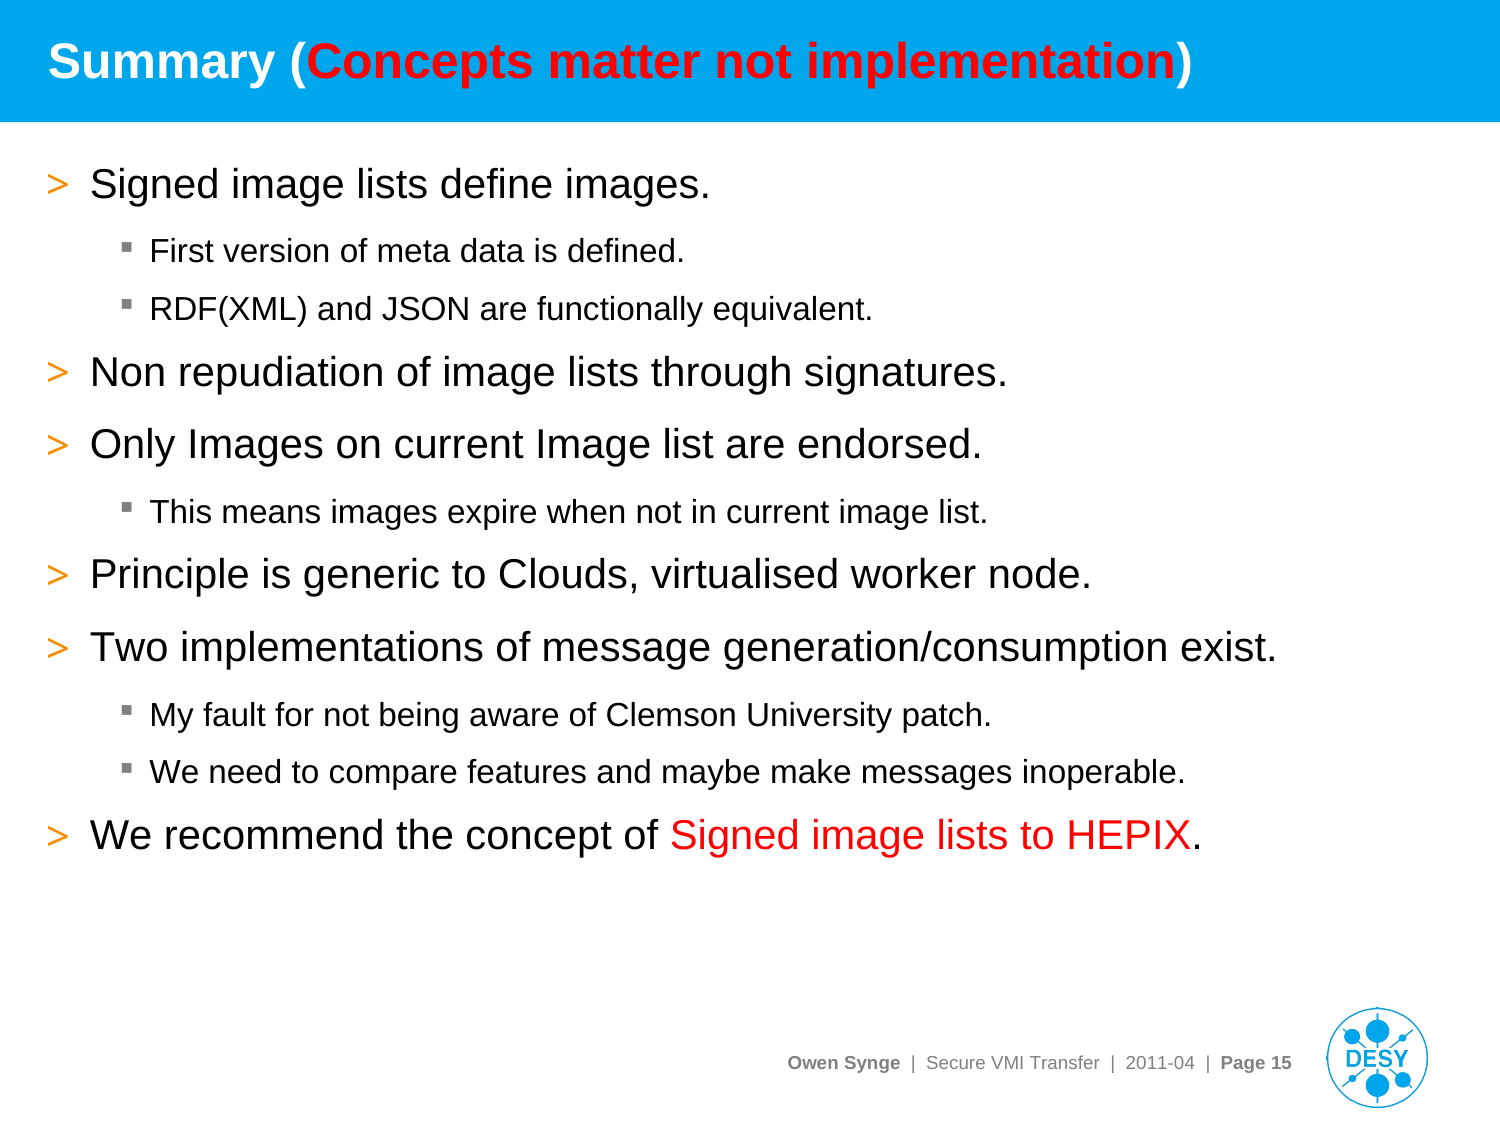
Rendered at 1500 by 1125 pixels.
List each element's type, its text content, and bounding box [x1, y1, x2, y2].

picture [1326, 1007, 1428, 1108]
title Summary (Concepts matter not implementation) [47, 24, 1446, 99]
list Signed image lists define images. First version of meta data is defined. RDF(XML) and JSON are functionally equivalent. Non repudiation of image lists through signatures. Only Images on current Image list are endorsed. This means images expire when not in current image list. Principle is generic to Clouds, virtualised worker node. Two implementations of message generation/consumption exist. My fault for not being aware of Clemson University patch. We need to compare features and maybe make messages inoperable. We recommend the concept of Signed image lists to HEPIX. [46, 160, 1444, 889]
